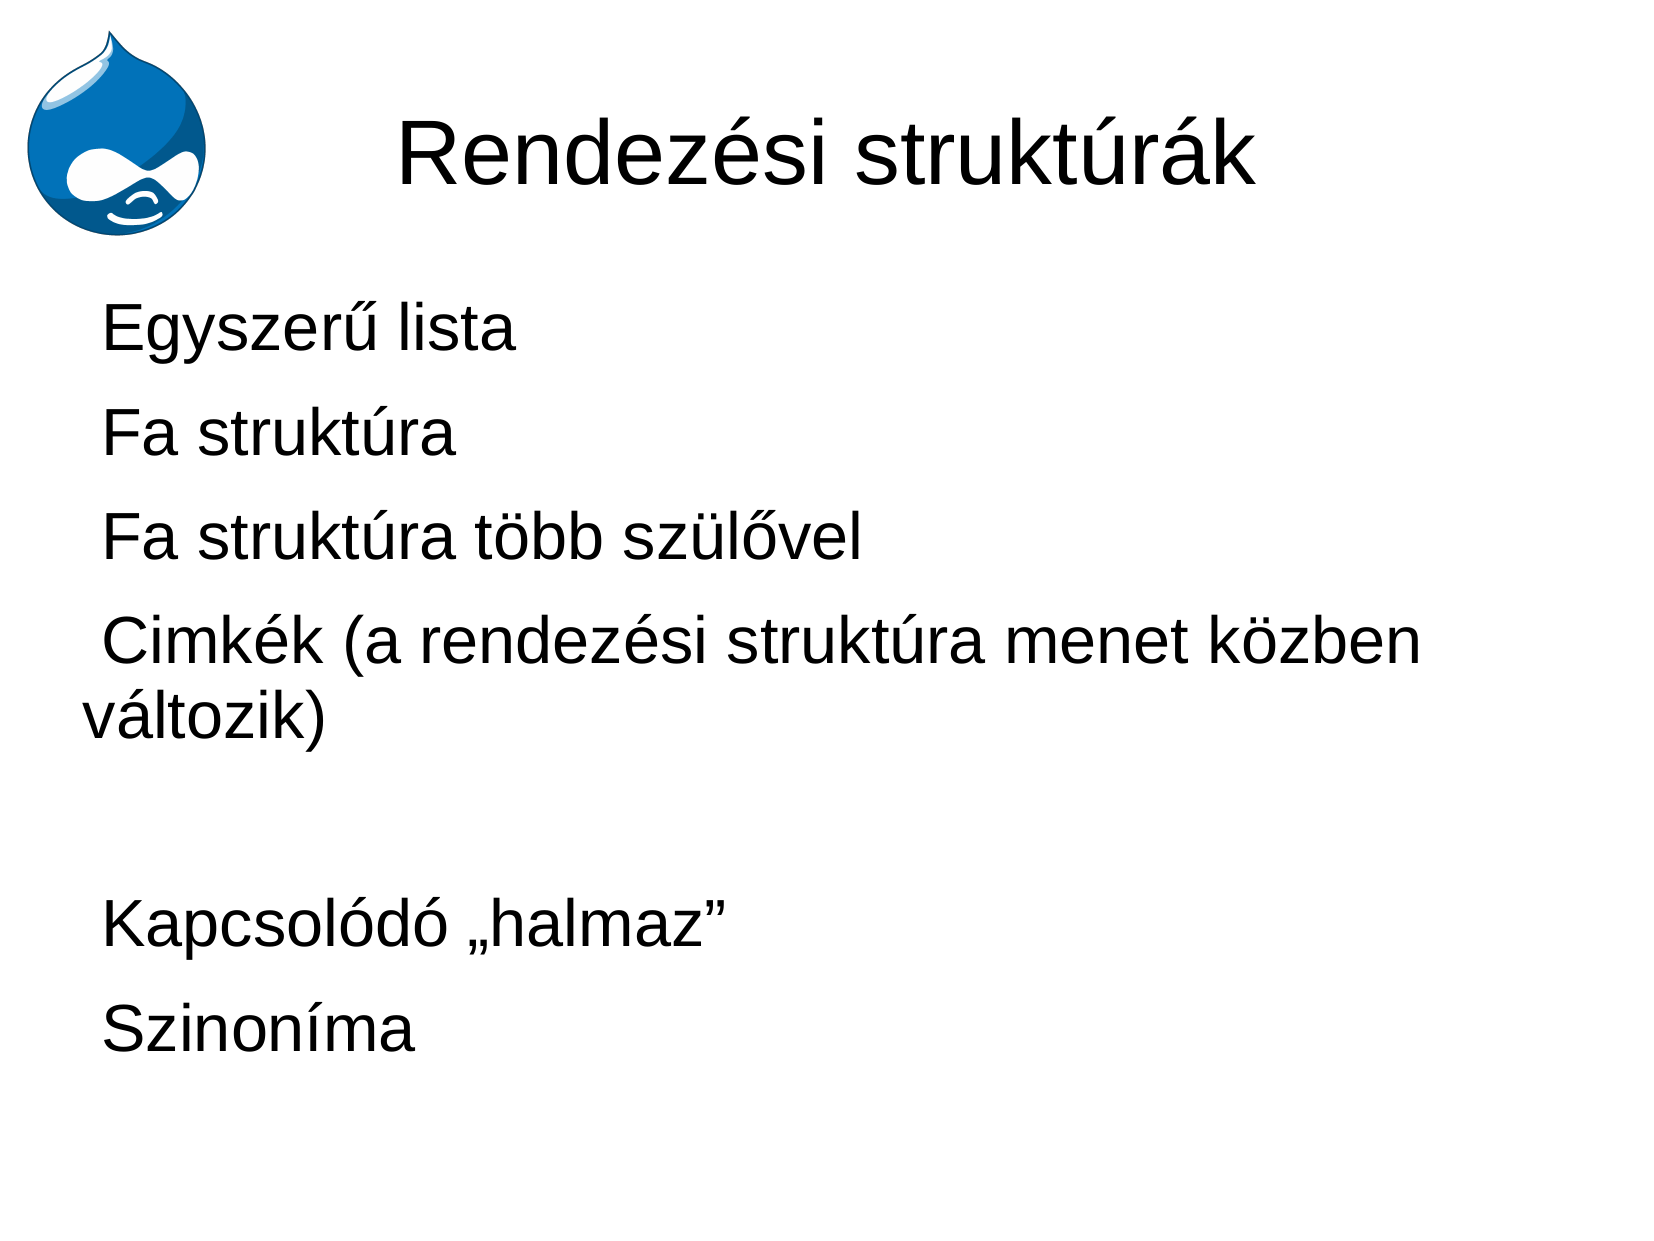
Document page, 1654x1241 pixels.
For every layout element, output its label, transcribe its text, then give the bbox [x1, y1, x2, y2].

list Egyszerű lista Fa struktúra Fa struktúra több szülővel Cimkék (a rendezési struktúra menet közben változik) Kapcsolódó „halmaz” Szinoníma [82, 290, 1571, 1109]
picture [26, 29, 207, 237]
title Rendezési struktúrák [82, 49, 1571, 257]
